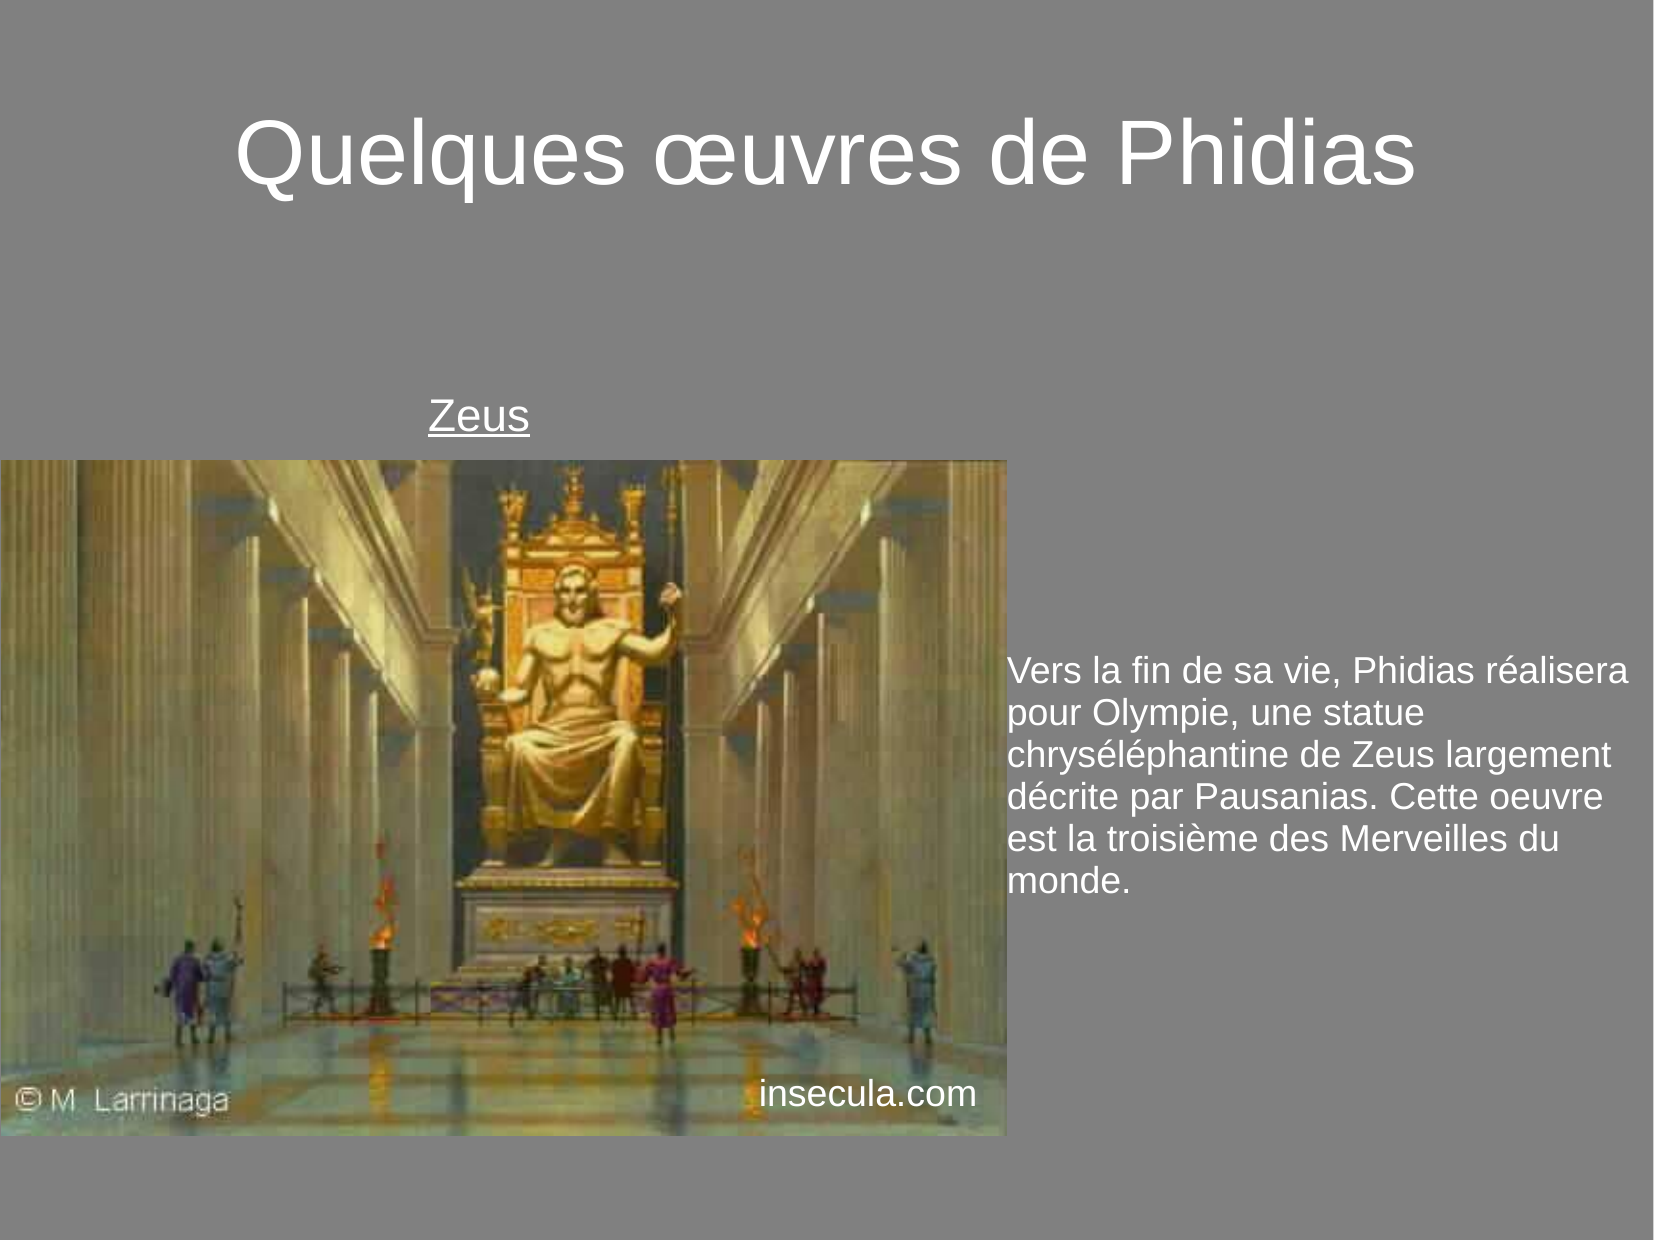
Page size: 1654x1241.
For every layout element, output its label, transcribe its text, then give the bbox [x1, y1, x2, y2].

text_box Vers la fin de sa vie, Phidias réalisera pour Olympie, une statue chryséléphantine de Zeus largement décrite par Pausanias. Cette oeuvre est la troisième des Merveilles du monde. [992, 642, 1654, 910]
title Quelques œuvres de Phidias [82, 49, 1571, 257]
text_box Zeus [413, 382, 650, 450]
text_box insecula.com [744, 1065, 993, 1123]
picture [1, 460, 1007, 1136]
